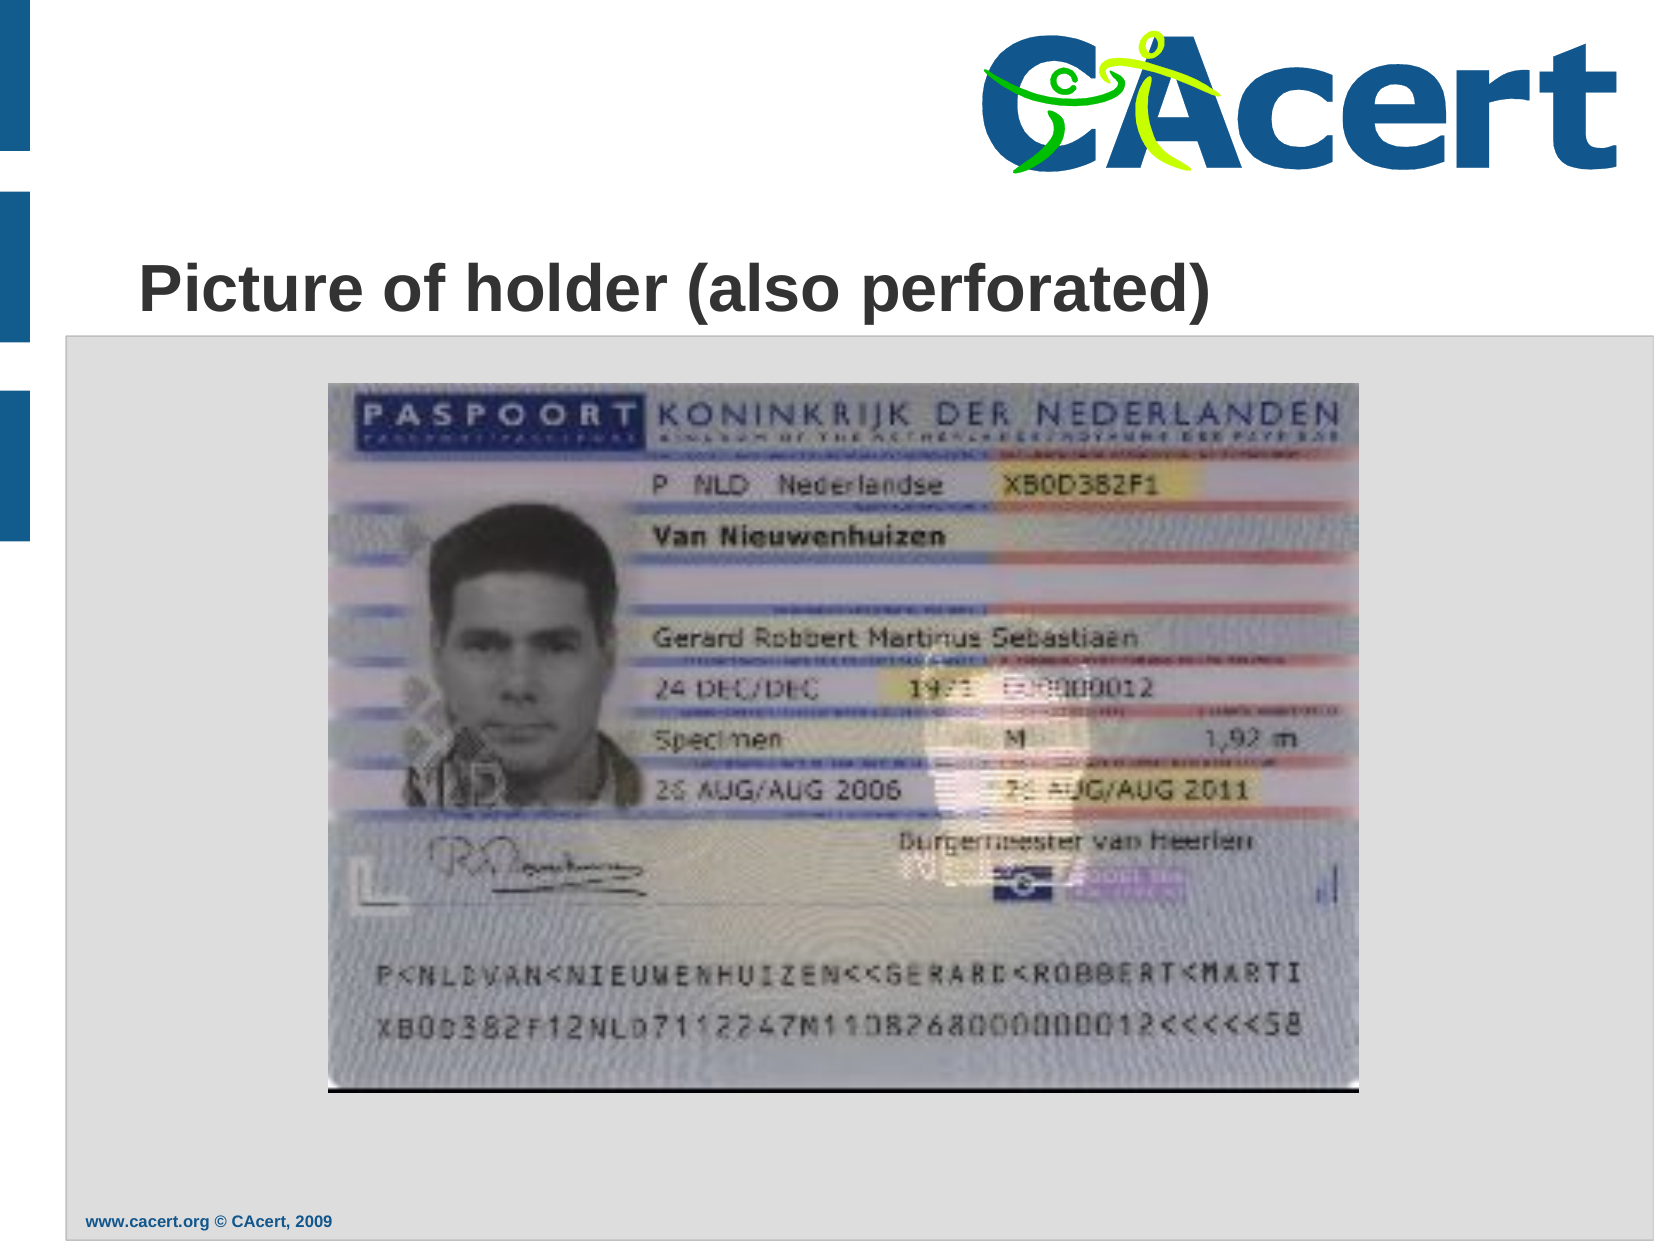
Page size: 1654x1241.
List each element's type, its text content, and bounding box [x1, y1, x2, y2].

title Picture of holder (also perforated) [121, 167, 1533, 326]
picture [328, 383, 1359, 1093]
